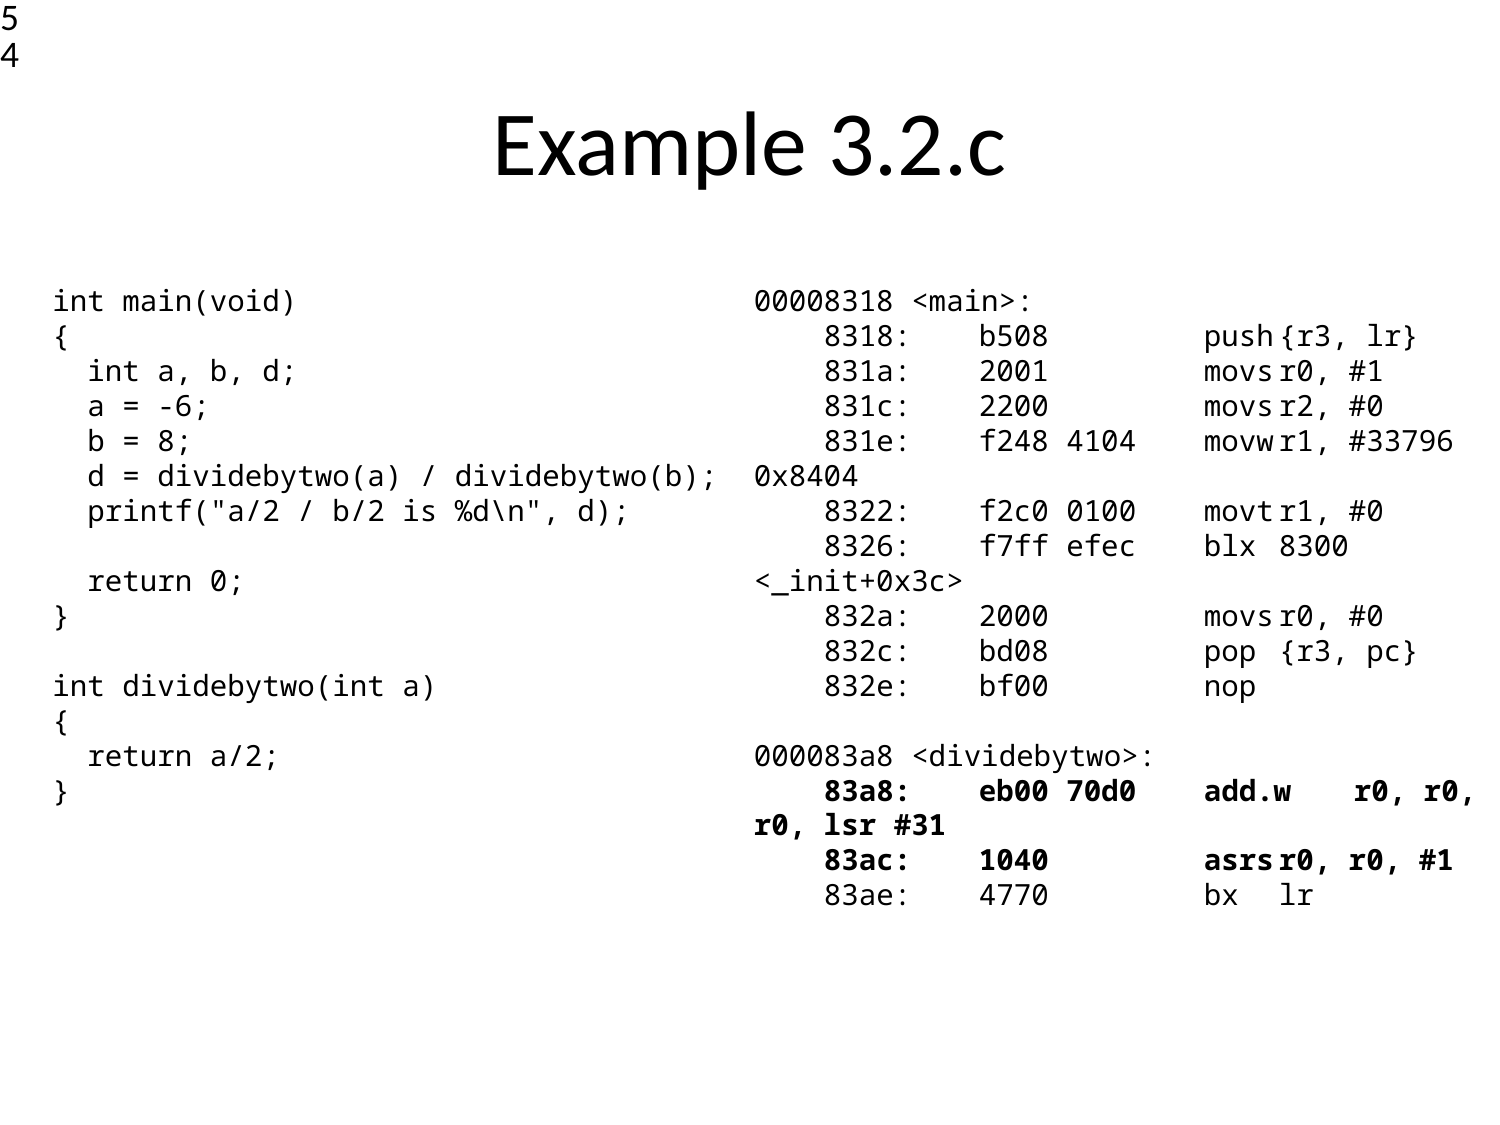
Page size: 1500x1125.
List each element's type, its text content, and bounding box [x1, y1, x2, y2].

text_box int main(void) { int a, b, d; a = -6; b = 8; d = dividebytwo(a) / dividebytwo(b); printf("a/2 / b/2 is %d\n", d); return 0; } int dividebytwo(int a) { return a/2; } [37, 274, 738, 815]
text_box 00008318 <main>: 8318: b508 push {r3, lr} 831a: 2001 movs r0, #1 831c: 2200 movs r2, #0 831e: f248 4104 movw r1, #33796 0x8404 8322: f2c0 0100 movt r1, #0 8326: f7ff efec blx 8300 <_init+0x3c> 832a: 2000 movs r0, #0 832c: bd08 pop {r3, pc} 832e: bf00 nop 000083a8 <dividebytwo>: 83a8: eb00 70d0 add.w r0, r0, r0, lsr #31 83ac: 1040 asrs r0, r0, #1 83ae: 4770 bx lr [739, 274, 1500, 920]
title Example 3.2.c [75, 45, 1425, 233]
